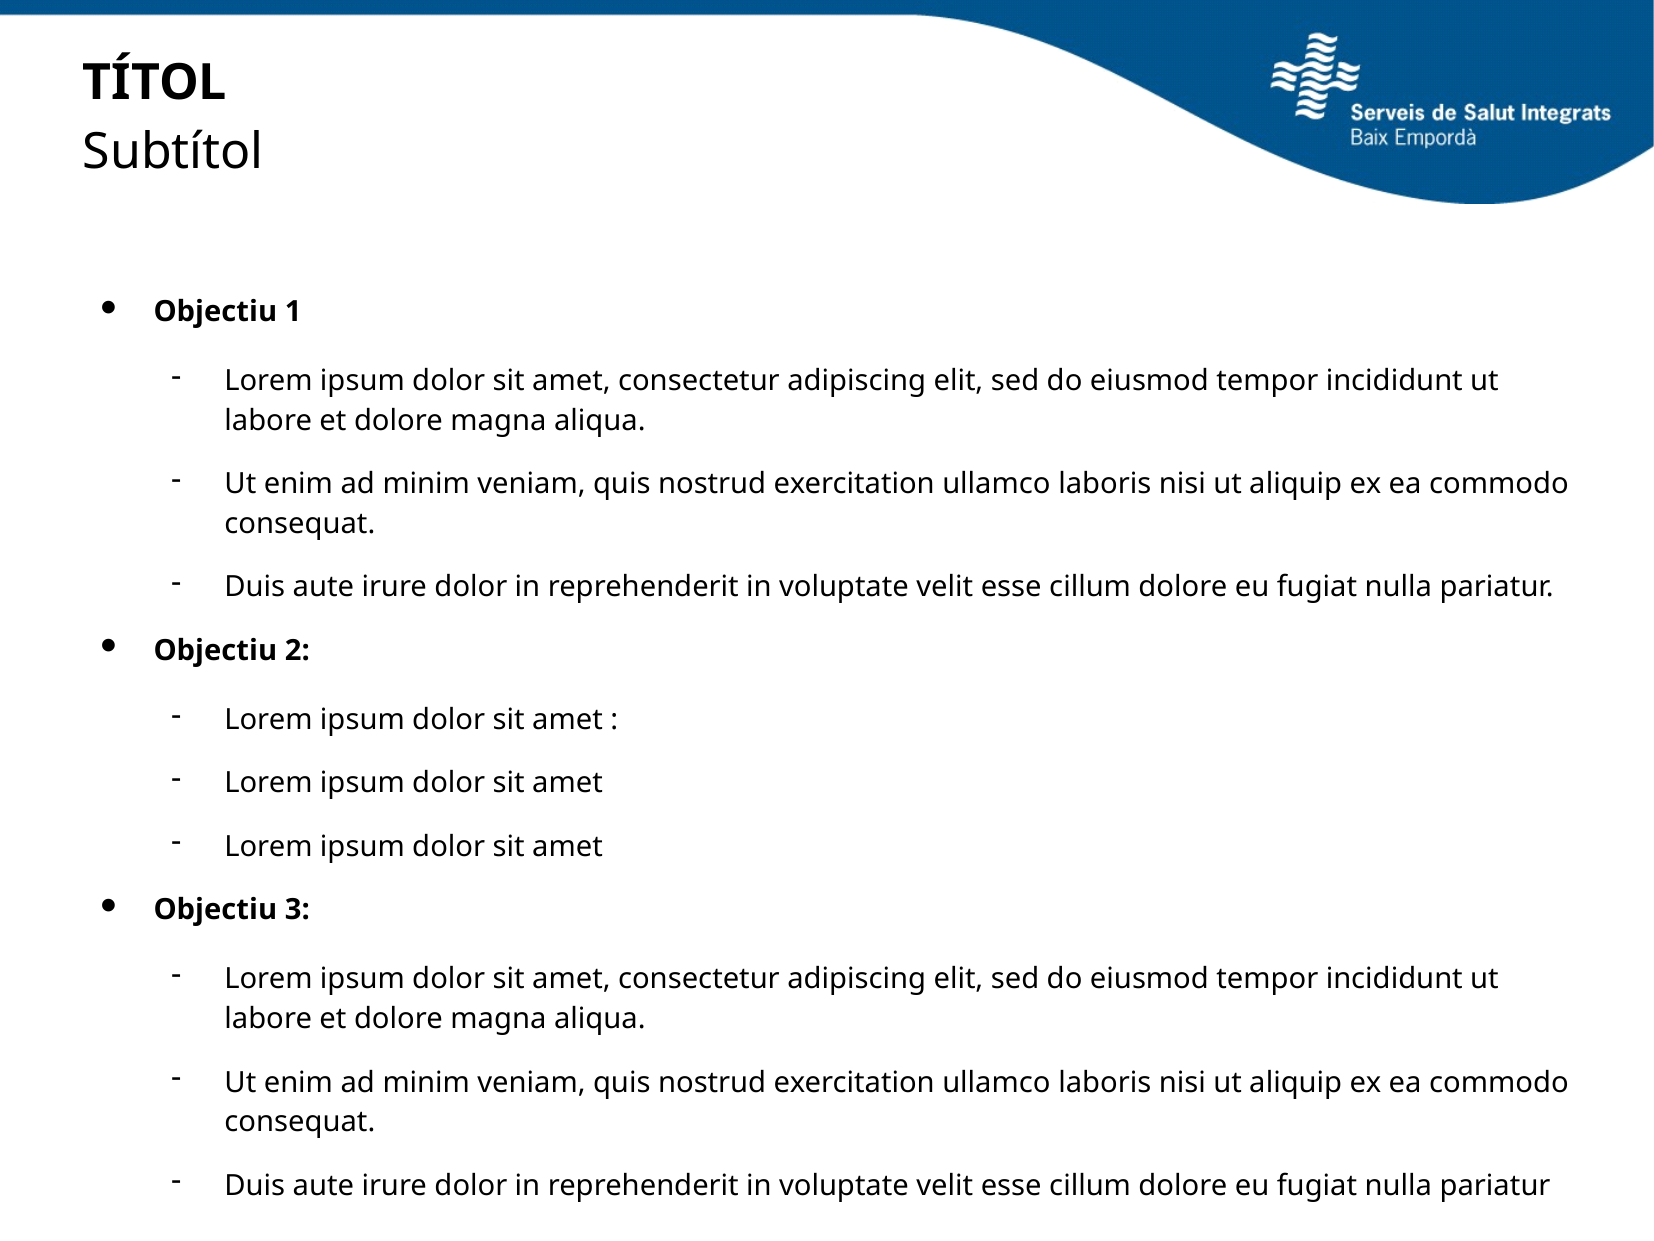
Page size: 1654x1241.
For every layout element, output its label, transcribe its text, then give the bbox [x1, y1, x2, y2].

title TÍTOL Subtítol [82, 58, 1152, 240]
picture [0, 0, 1654, 204]
list Objectiu 1 Lorem ipsum dolor sit amet, consectetur adipiscing elit, sed do eiusmod tempor incididunt ut labore et dolore magna aliqua. Ut enim ad minim veniam, quis nostrud exercitation ullamco laboris nisi ut aliquip ex ea commodo consequat. Duis aute irure dolor in reprehenderit in voluptate velit esse cillum dolore eu fugiat nulla pariatur. Objectiu 2: Lorem ipsum dolor sit amet : Lorem ipsum dolor sit amet Lorem ipsum dolor sit amet Objectiu 3: Lorem ipsum dolor sit amet, consectetur adipiscing elit, sed do eiusmod tempor incididunt ut labore et dolore magna aliqua. Ut enim ad minim veniam, quis nostrud exercitation ullamco laboris nisi ut aliquip ex ea commodo consequat. Duis aute irure dolor in reprehenderit in voluptate velit esse cillum dolore eu fugiat nulla pariatur [82, 290, 1571, 1160]
